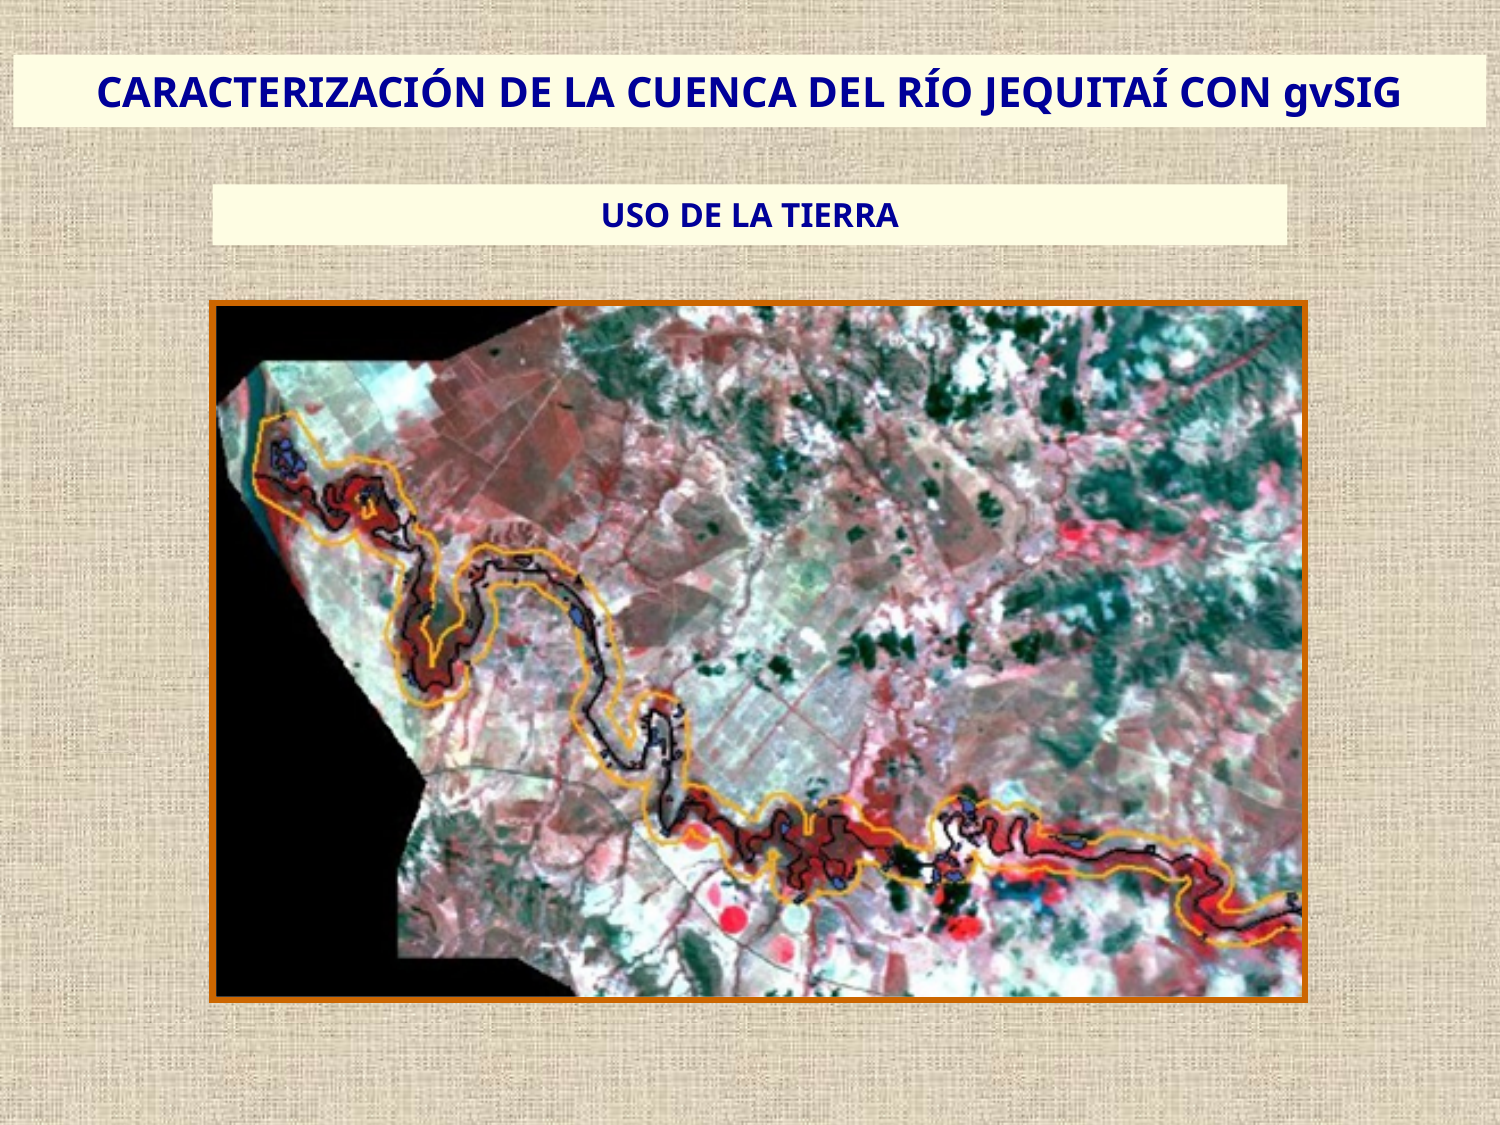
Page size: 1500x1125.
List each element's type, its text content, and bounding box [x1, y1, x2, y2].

text_box CARACTERIZACIÓN DE LA CUENCA DEL RÍO JEQUITAÍ CON gvSIG [13, 54, 1487, 128]
picture [0, 0, 1500, 1125]
text_box USO DE LA TIERRA [212, 184, 1288, 246]
